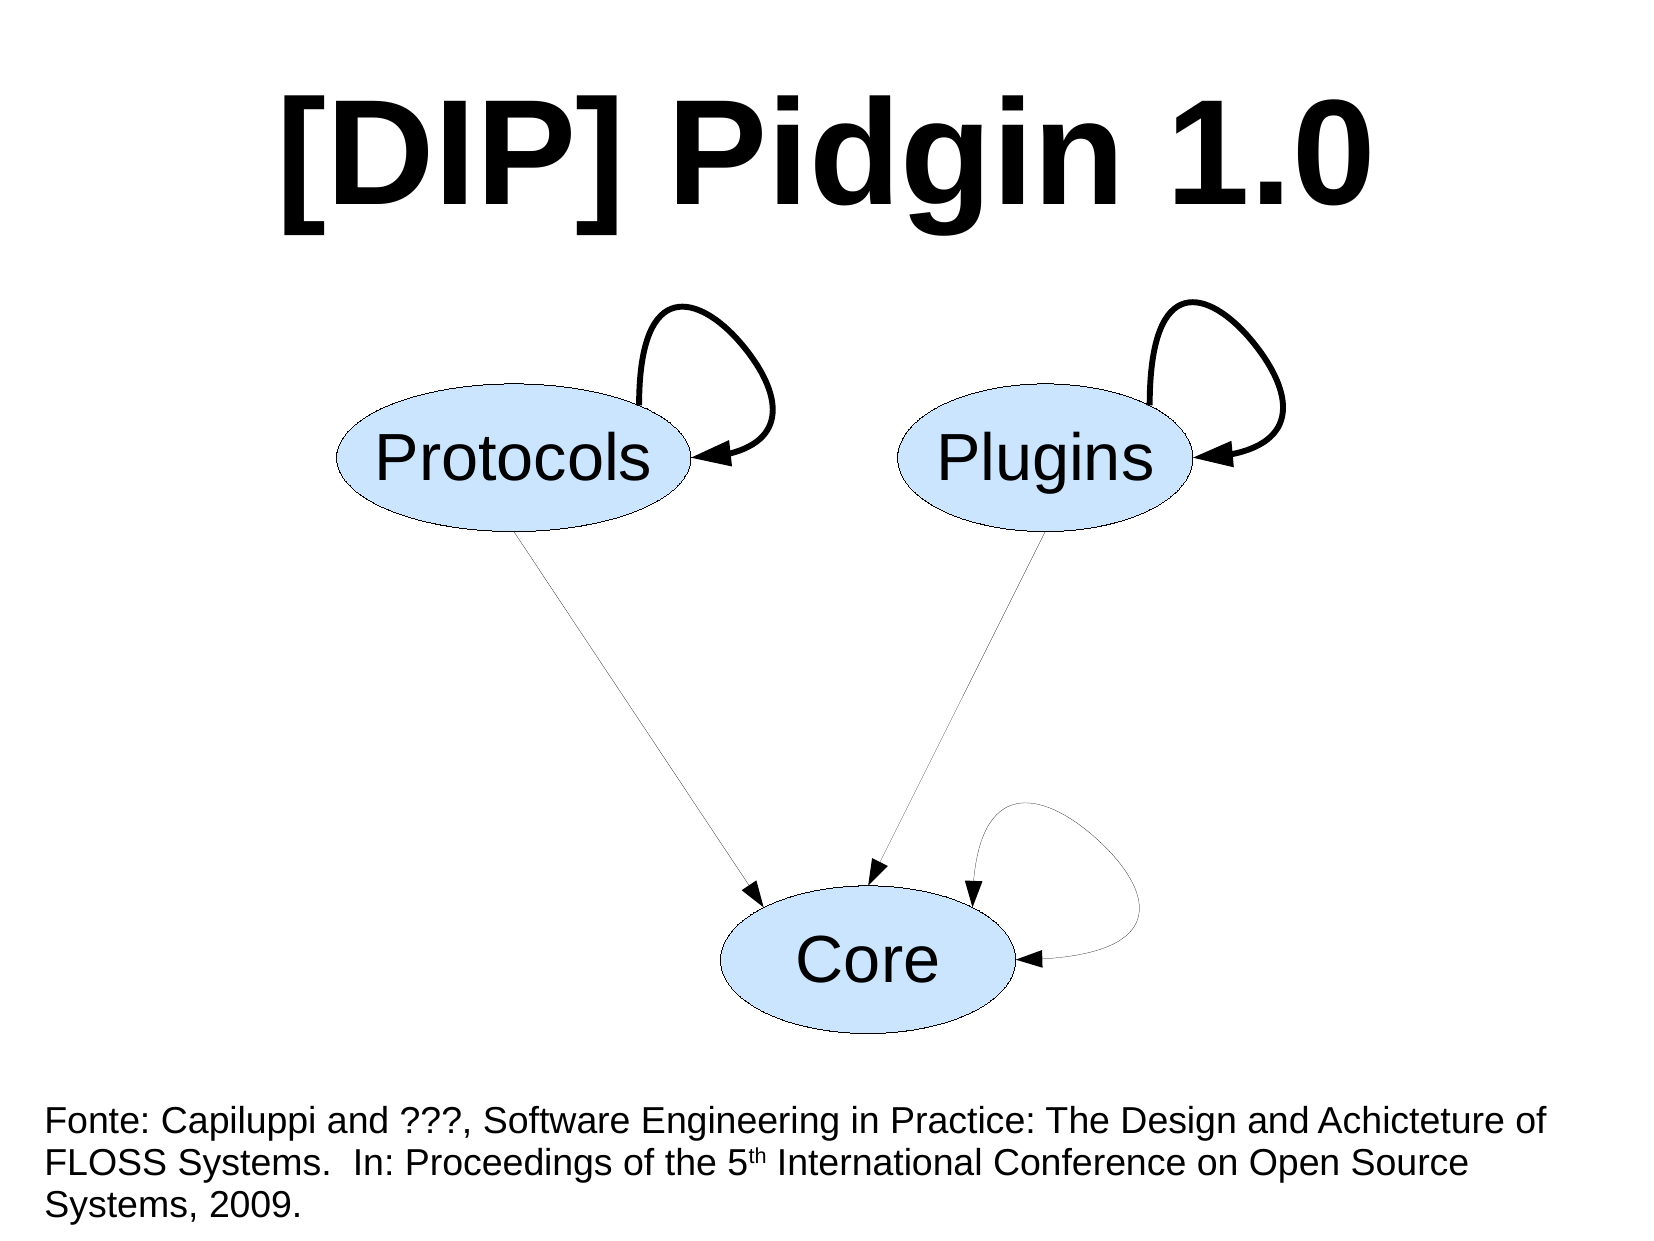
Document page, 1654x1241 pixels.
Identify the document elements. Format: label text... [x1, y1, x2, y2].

text_box Core [720, 885, 1016, 1034]
text_box Protocols [336, 383, 691, 532]
title [DIP] Pidgin 1.0 [82, 56, 1571, 250]
text_box Fonte: Capiluppi and ???, Software Engineering in Practice: The Design and Achicteture of FLOSS Systems. In: Proceedings of the 5th International Conference on Open Source Systems, 2009. [29, 1092, 1625, 1235]
text_box Plugins [897, 383, 1193, 532]
